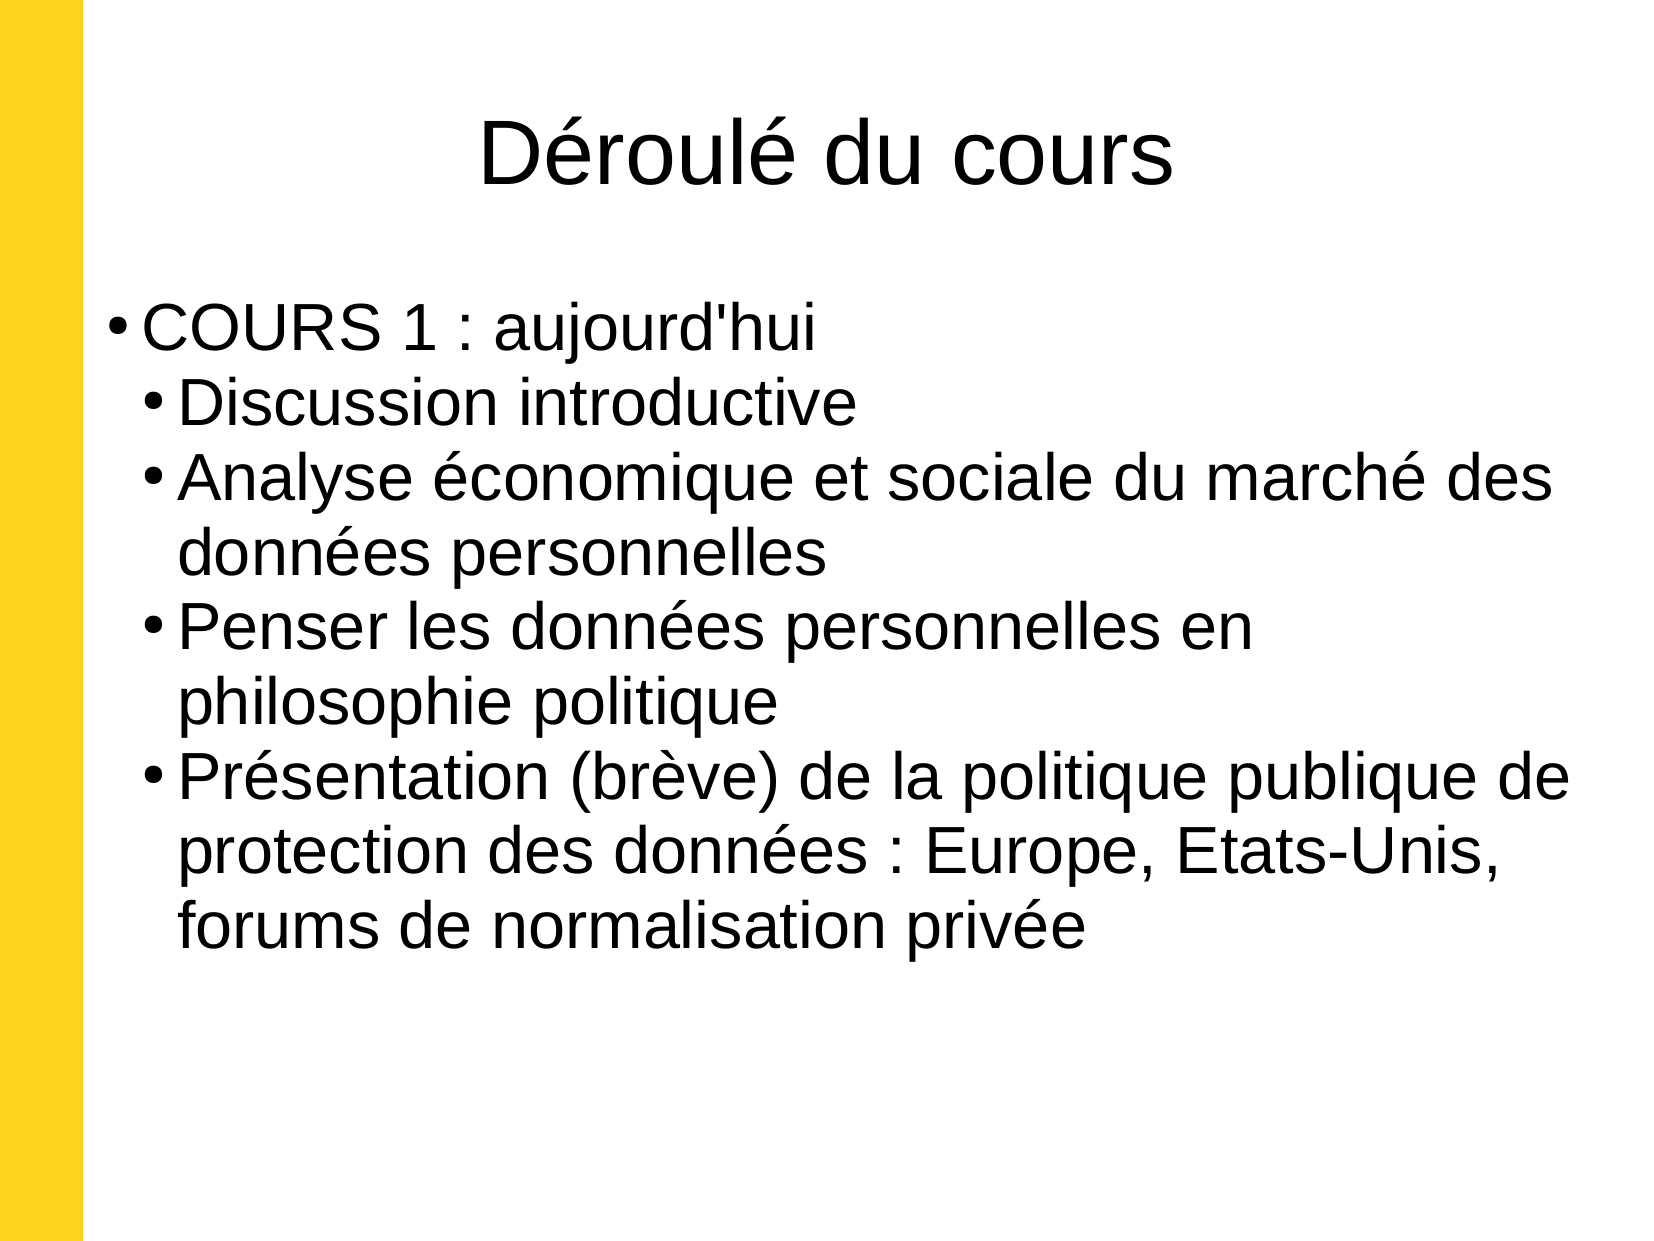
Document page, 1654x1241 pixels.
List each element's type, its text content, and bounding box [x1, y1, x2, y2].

text_box [0, 0, 83, 1241]
title Déroulé du cours [82, 49, 1571, 257]
subtitle COURS 1 : aujourd'hui Discussion introductive Analyse économique et sociale du marché des données personnelles Penser les données personnelles en philosophie politique Présentation (brève) de la politique publique de protection des données : Europe, Etats-Unis, forums de normalisation privée [106, 290, 1595, 1010]
